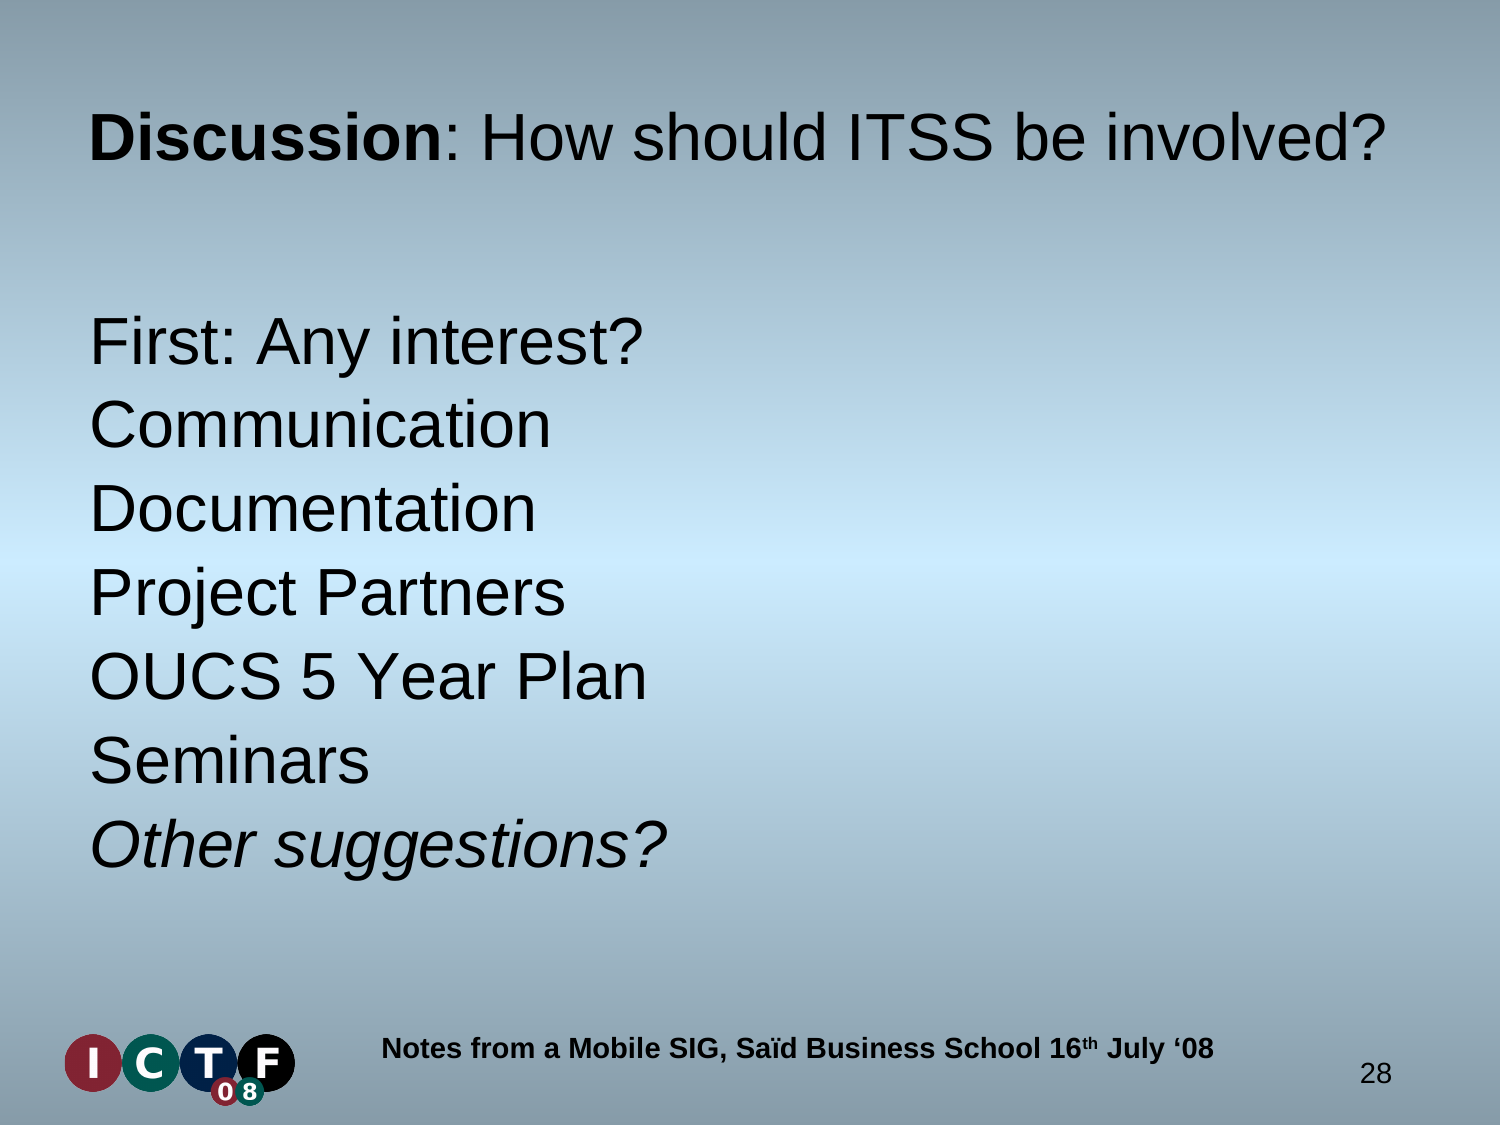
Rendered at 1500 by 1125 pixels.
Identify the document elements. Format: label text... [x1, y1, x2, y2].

title Discussion: How should ITSS be involved? [64, 74, 1412, 201]
list First: Any interest? Communication Documentation Project Partners OUCS 5 Year Plan Seminars Other suggestions? [75, 302, 1426, 922]
picture [64, 1034, 295, 1106]
